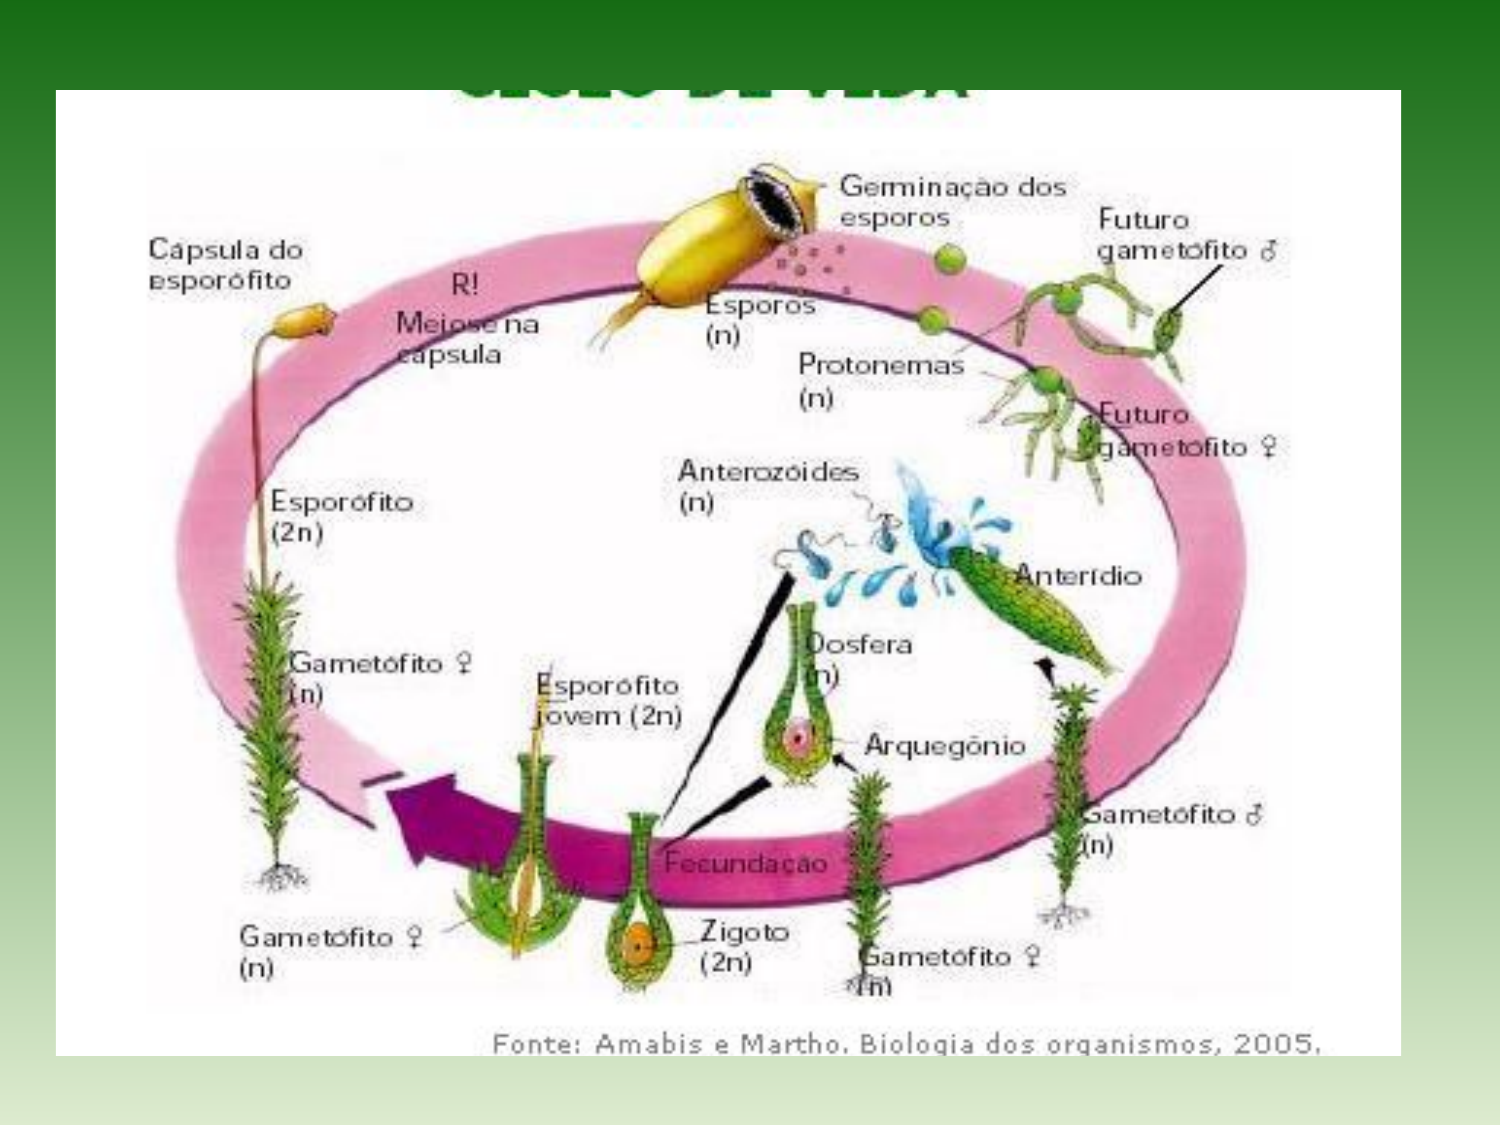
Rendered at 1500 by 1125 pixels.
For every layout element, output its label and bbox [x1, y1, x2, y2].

picture [55, 90, 1402, 1056]
